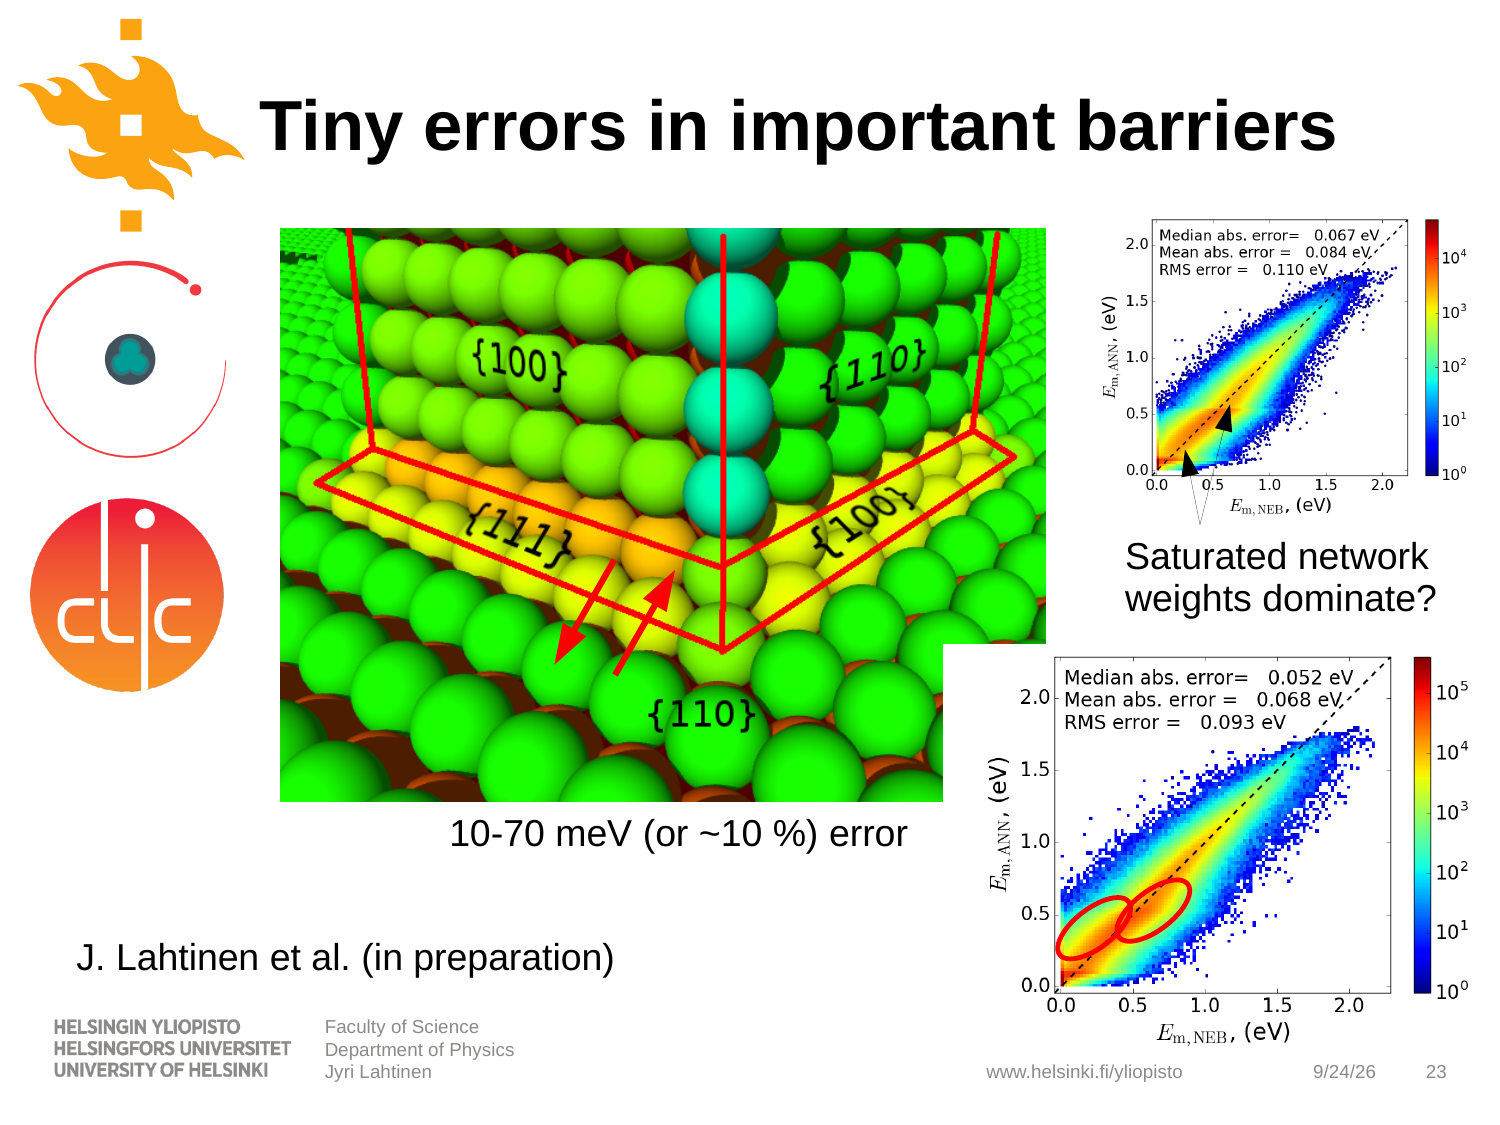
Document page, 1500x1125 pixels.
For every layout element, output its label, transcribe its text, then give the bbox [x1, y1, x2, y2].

slide_number 5/24/18 [1230, 1011, 1376, 1083]
slide_number <number> [1376, 1011, 1447, 1083]
picture [0, 255, 272, 740]
text_box J. Lahtinen et al. (in preparation) [61, 929, 631, 987]
picture [280, 228, 1495, 1058]
picture [1067, 210, 1487, 525]
footer Faculty of Science Department of Physics Jyri Lahtinen [324, 1011, 750, 1083]
text_box 10-70 meV (or ~10 %) error [434, 804, 924, 862]
text_box Saturated network weights dominate? [1110, 527, 1452, 627]
picture [53, 1017, 292, 1079]
title Tiny errors in important barriers [259, 30, 1447, 214]
